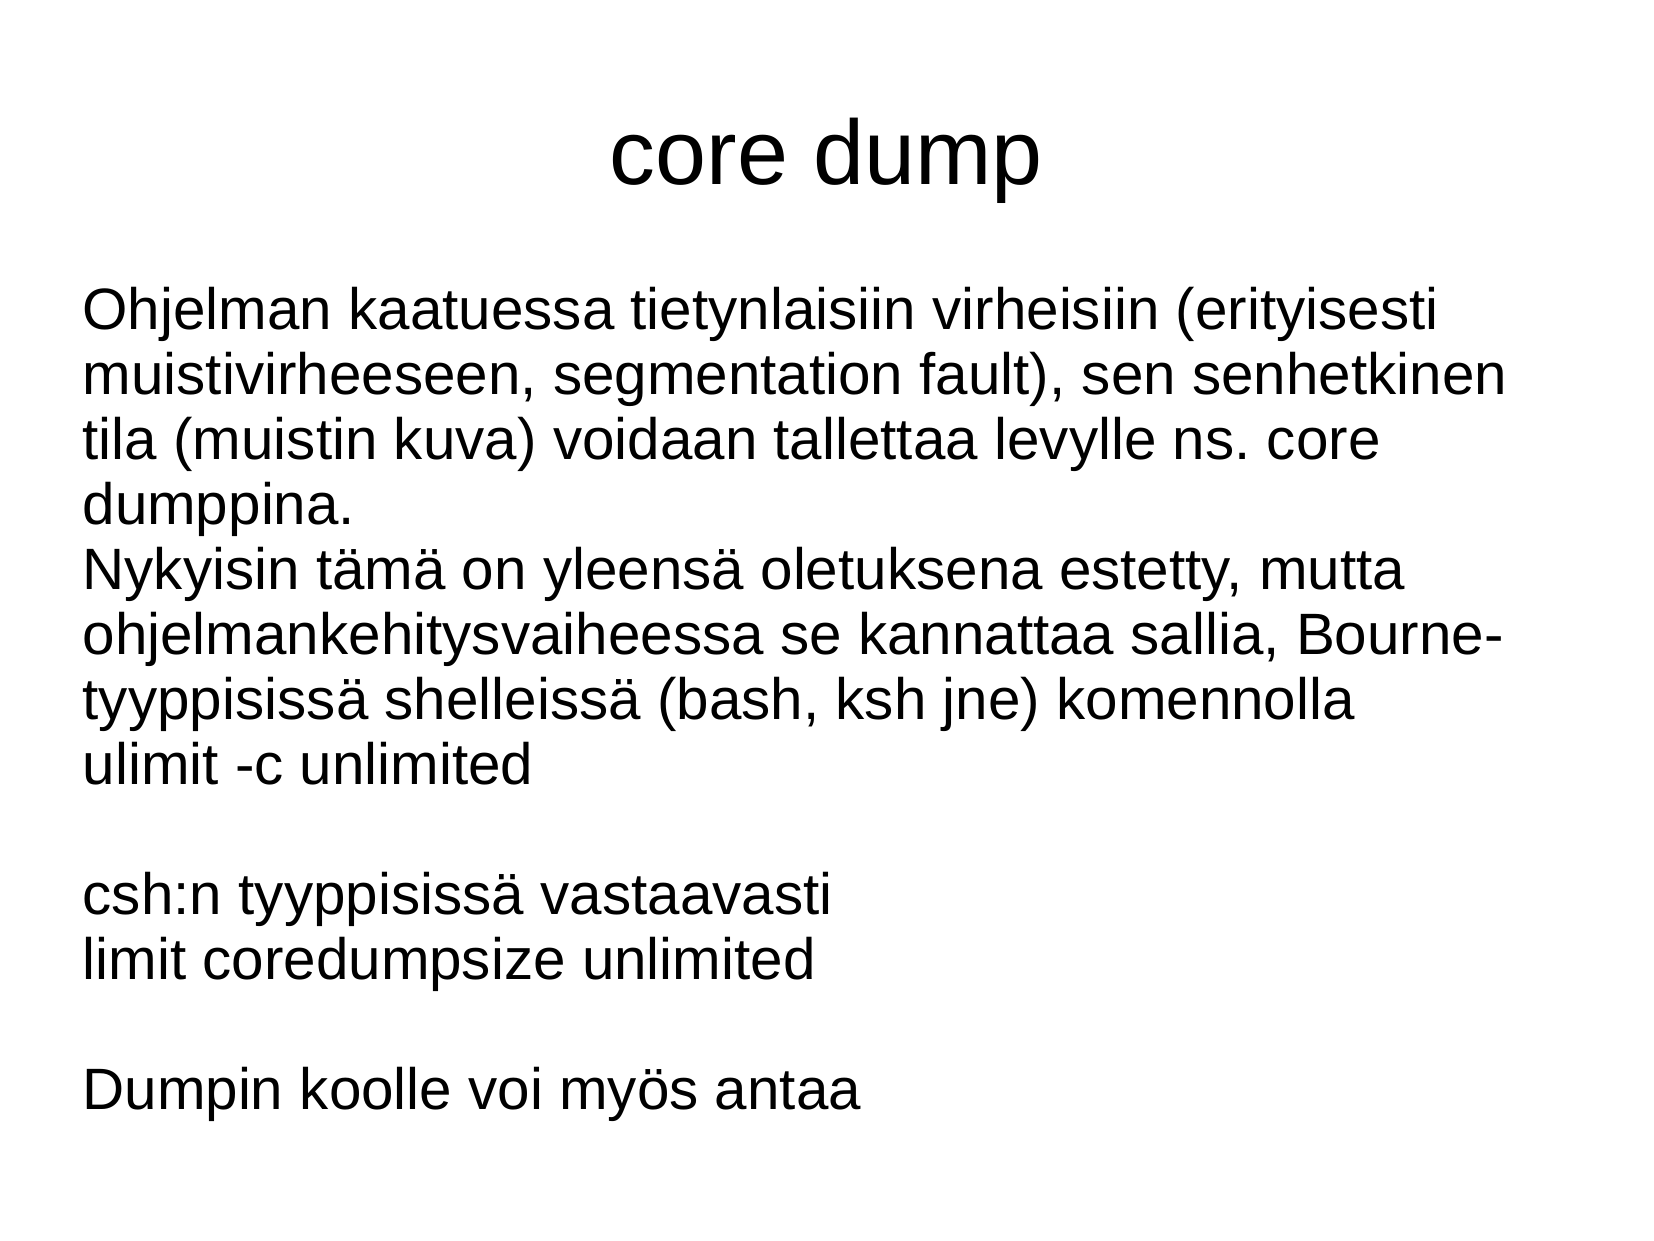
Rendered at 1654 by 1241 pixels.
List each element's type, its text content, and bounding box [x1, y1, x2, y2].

title core dump [82, 56, 1571, 250]
subtitle Ohjelman kaatuessa tietynlaisiin virheisiin (erityisesti muistivirheeseen, segmentation fault), sen senhetkinen tila (muistin kuva) voidaan tallettaa levylle ns. core dumppina. Nykyisin tämä on yleensä oletuksena estetty, mutta ohjelmankehitysvaiheessa se kannattaa sallia, Bourne-tyyppisissä shelleissä (bash, ksh jne) komennolla ulimit -c unlimited csh:n tyyppisissä vastaavasti limit coredumpsize unlimited Dumpin koolle voi myös antaa [82, 276, 1571, 1123]
